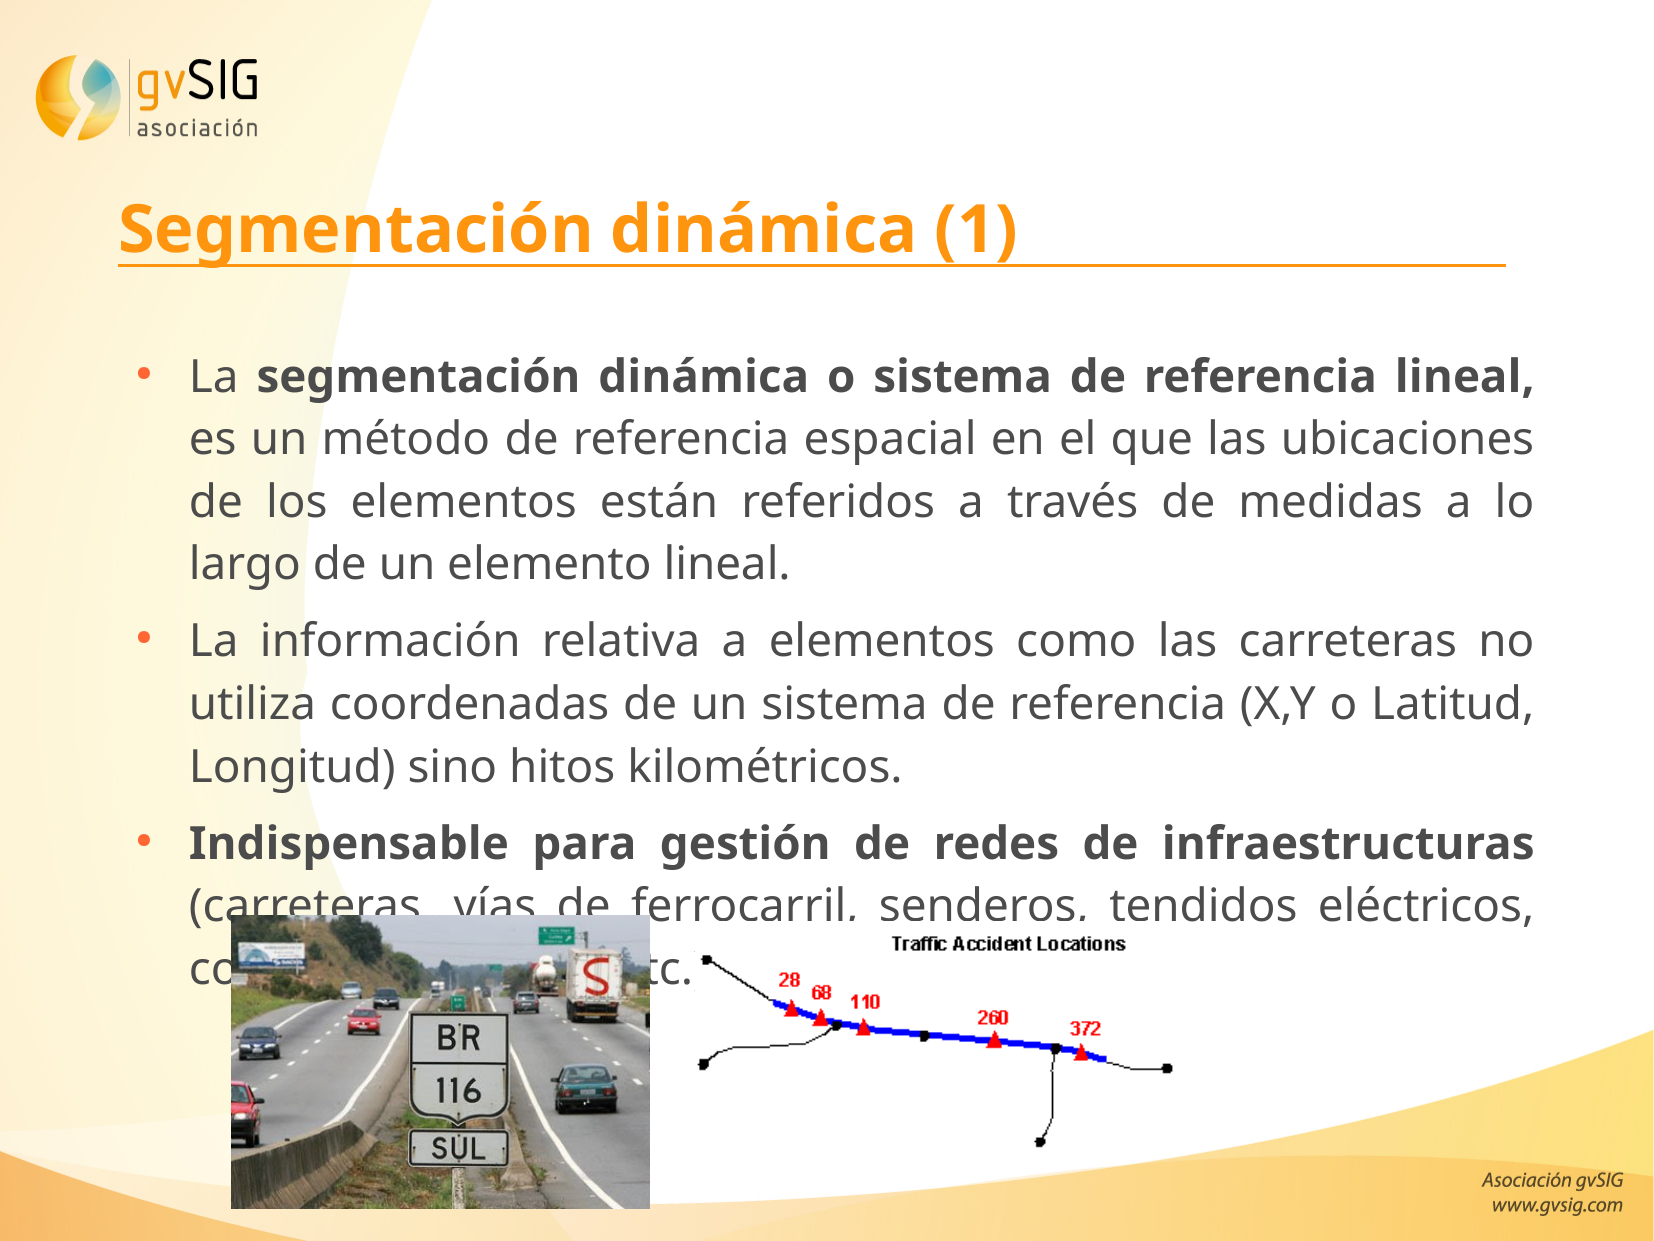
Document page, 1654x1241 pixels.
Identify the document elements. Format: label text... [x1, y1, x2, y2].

picture [0, 0, 1654, 1241]
list La segmentación dinámica o sistema de referencia lineal, es un método de referencia espacial en el que las ubicaciones de los elementos están referidos a través de medidas a lo largo de un elemento lineal. La información relativa a elementos como las carreteras no utiliza coordenadas de un sistema de referencia (X,Y o Latitud, Longitud) sino hitos kilométricos. Indispensable para gestión de redes de infraestructuras (carreteras, vías de ferrocarril, senderos, tendidos eléctricos, corrientes de agua, etc.). [118, 265, 1536, 899]
title Segmentación dinámica (1) [118, 177, 1607, 276]
